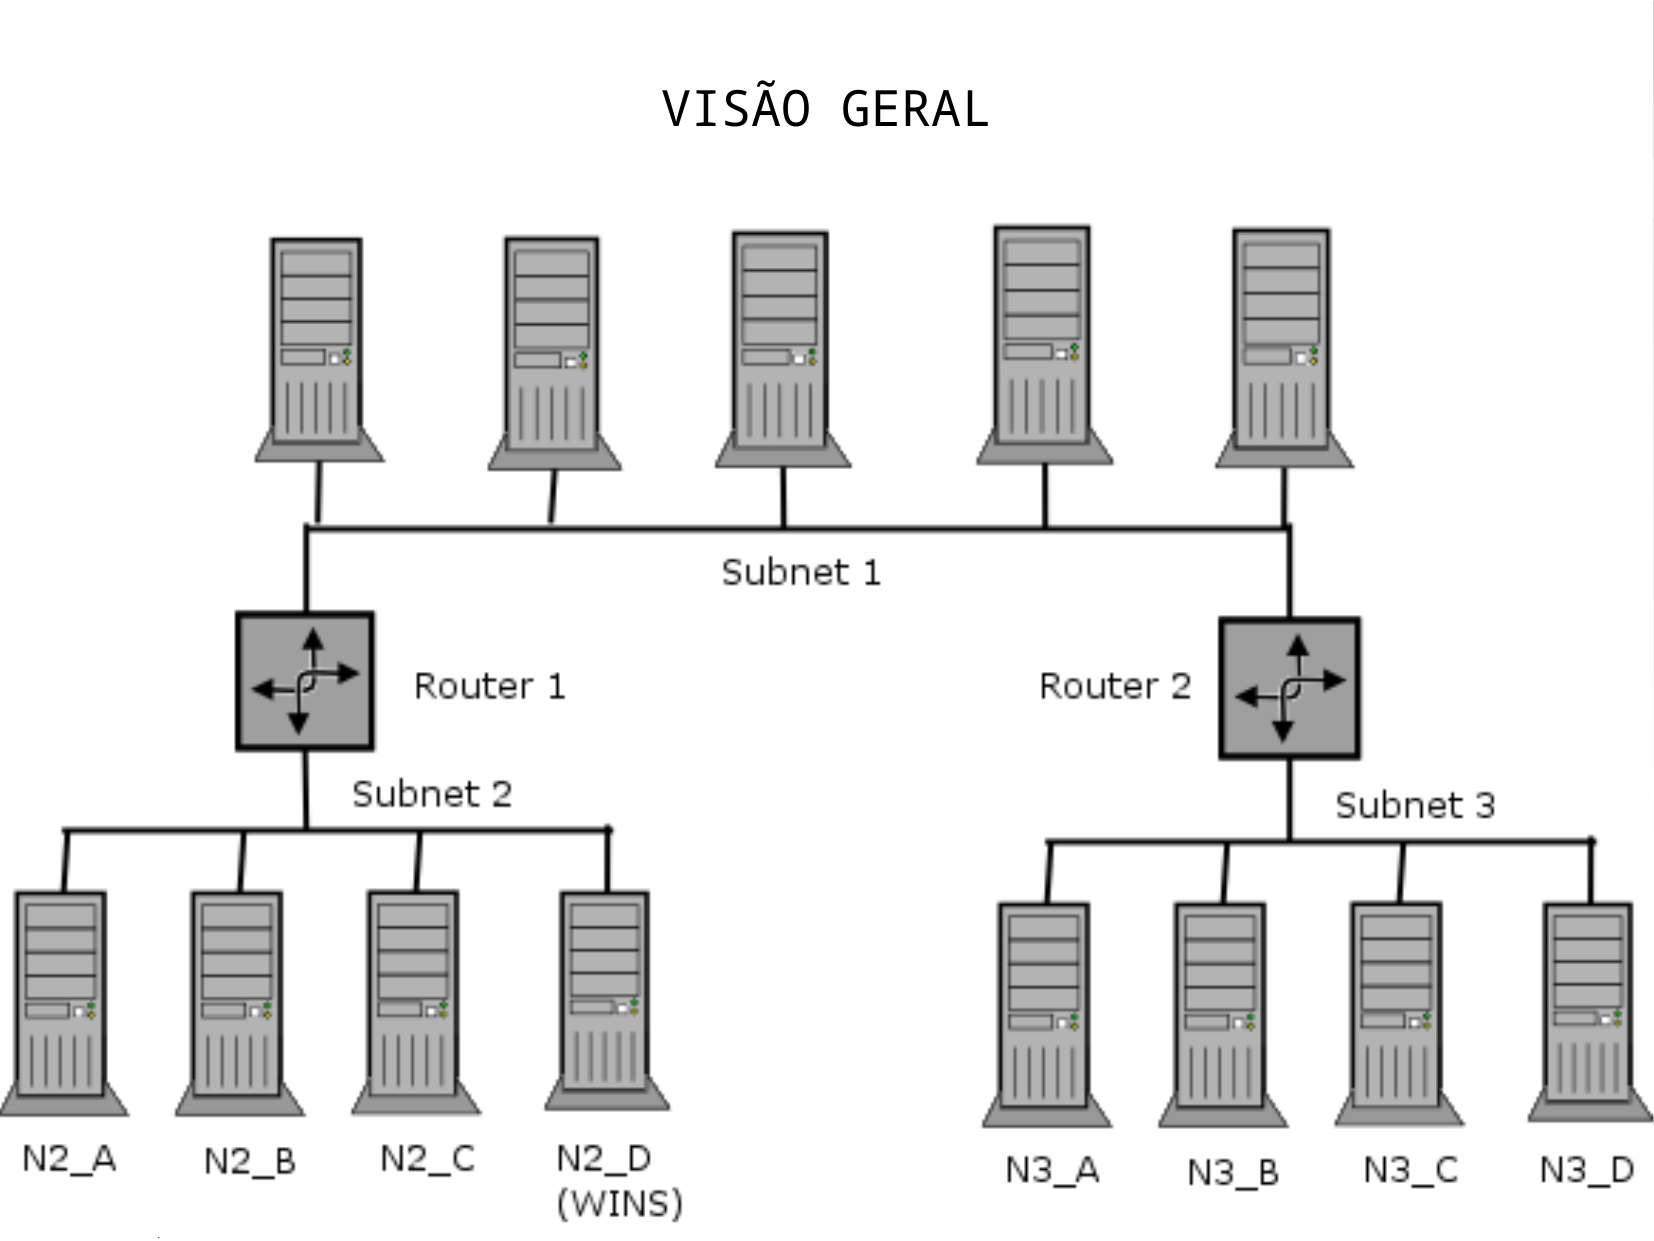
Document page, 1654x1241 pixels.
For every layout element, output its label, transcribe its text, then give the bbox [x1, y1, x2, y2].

text_box VISÃO GERAL [0, 0, 1654, 219]
picture [0, 219, 1654, 1241]
